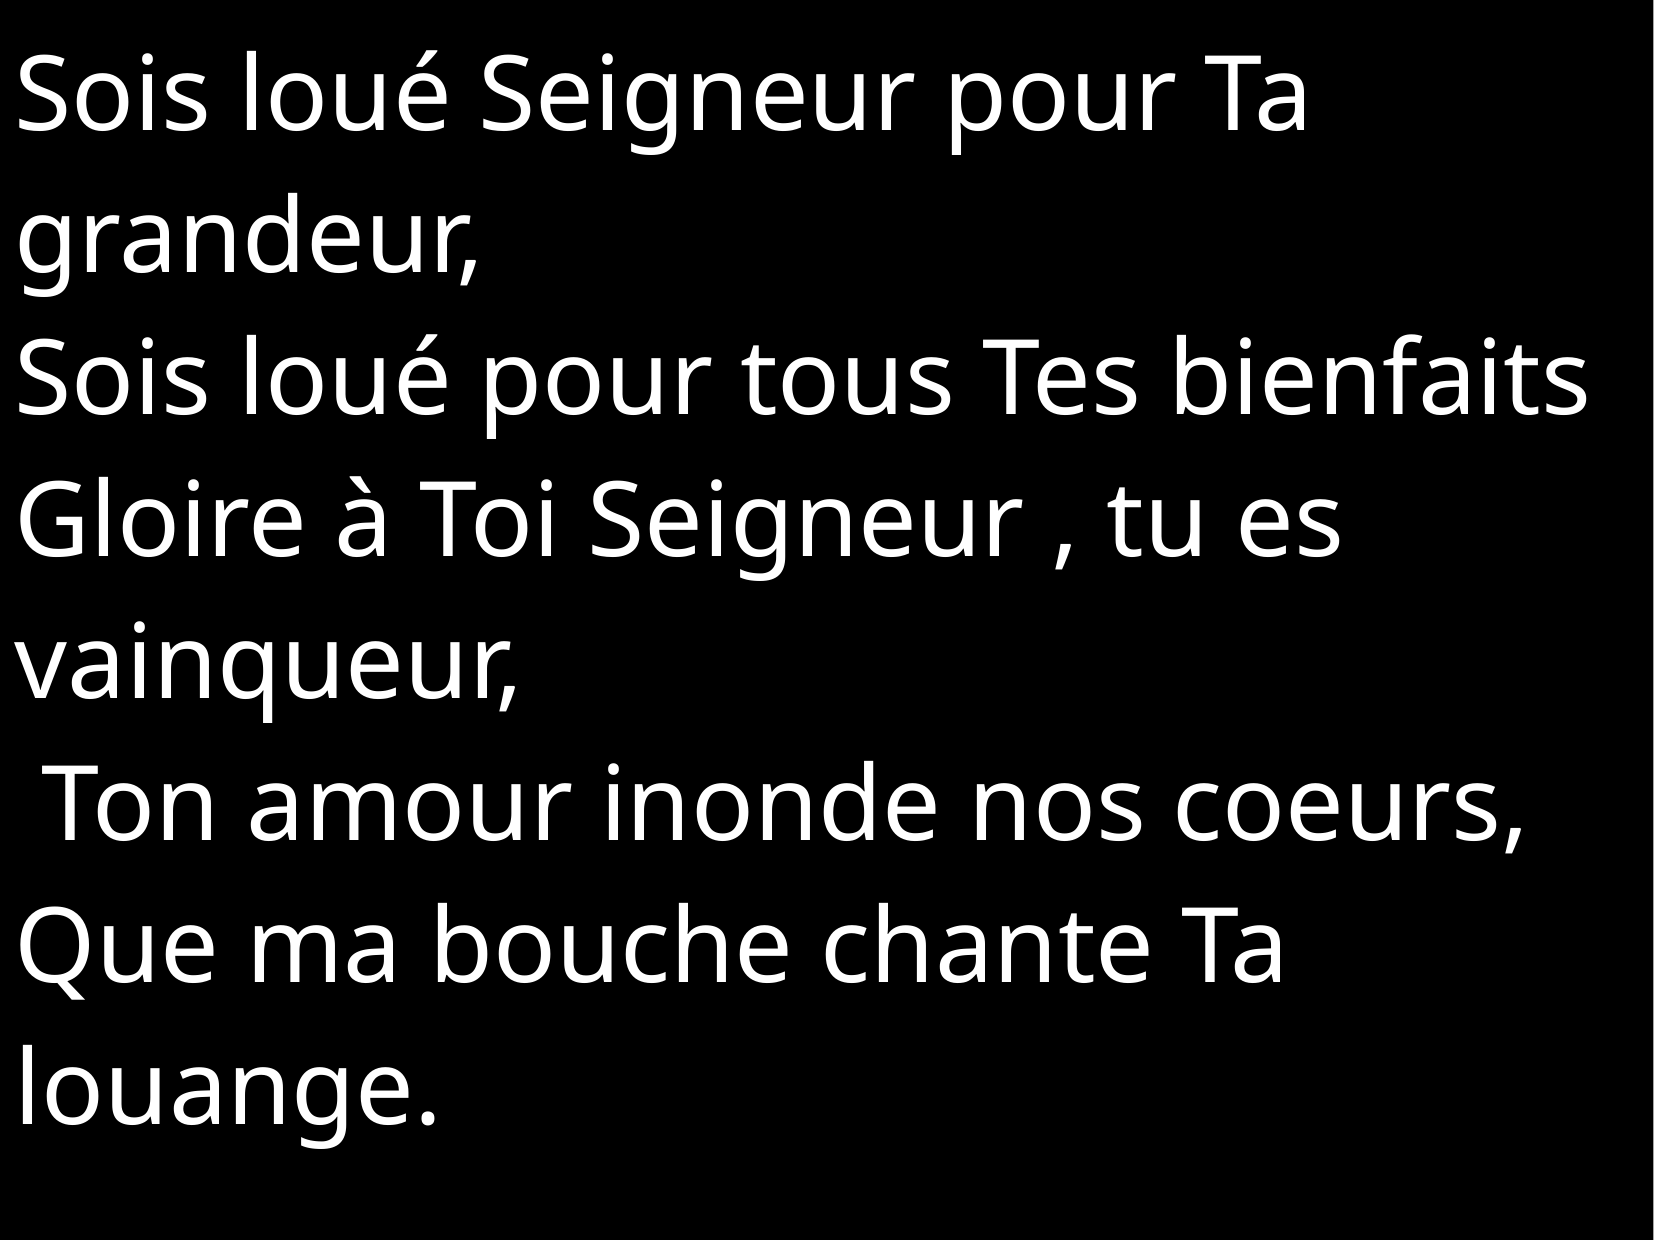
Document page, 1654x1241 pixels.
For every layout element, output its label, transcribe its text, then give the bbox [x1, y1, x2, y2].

text_box Sois loué Seigneur pour Ta grandeur, Sois loué pour tous Tes bienfaits Gloire à Toi Seigneur , tu es vainqueur, Ton amour inonde nos coeurs, Que ma bouche chante Ta louange. . [0, 11, 1654, 1241]
